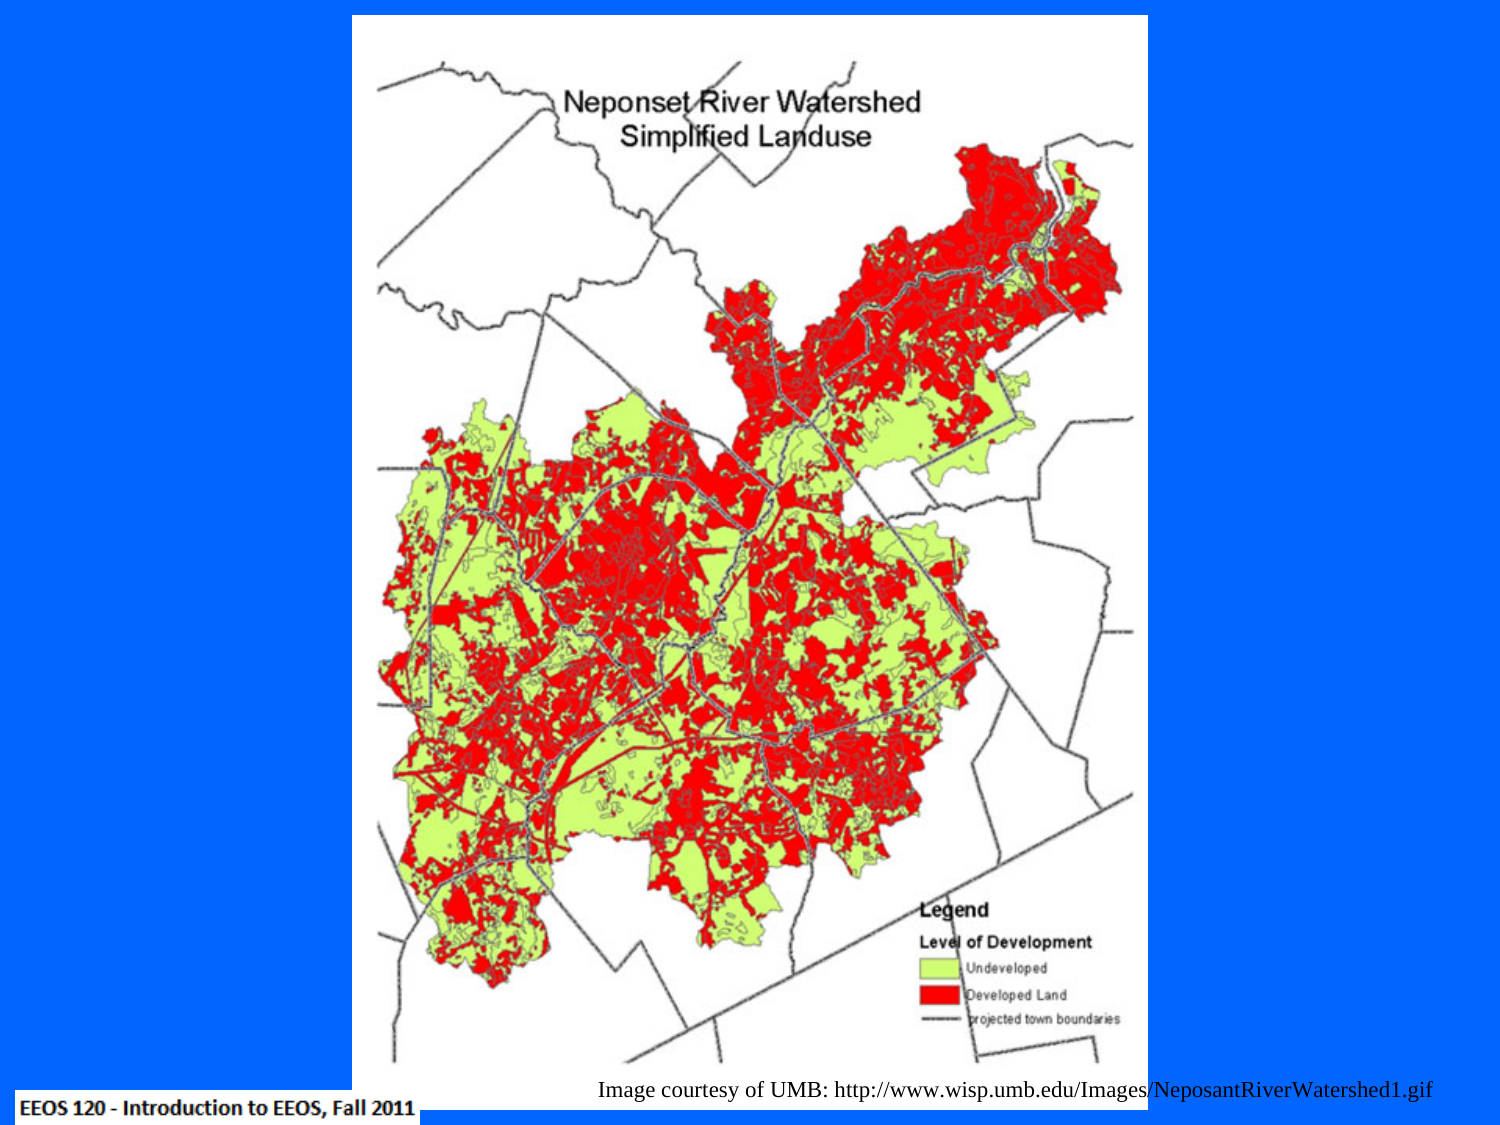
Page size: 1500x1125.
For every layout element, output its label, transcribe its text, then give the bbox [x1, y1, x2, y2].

picture [15, 15, 1148, 1125]
text_box Image courtesy of UMB: http://www.wisp.umb.edu/Images/NeposantRiverWatershed1.gif [583, 1067, 1450, 1111]
